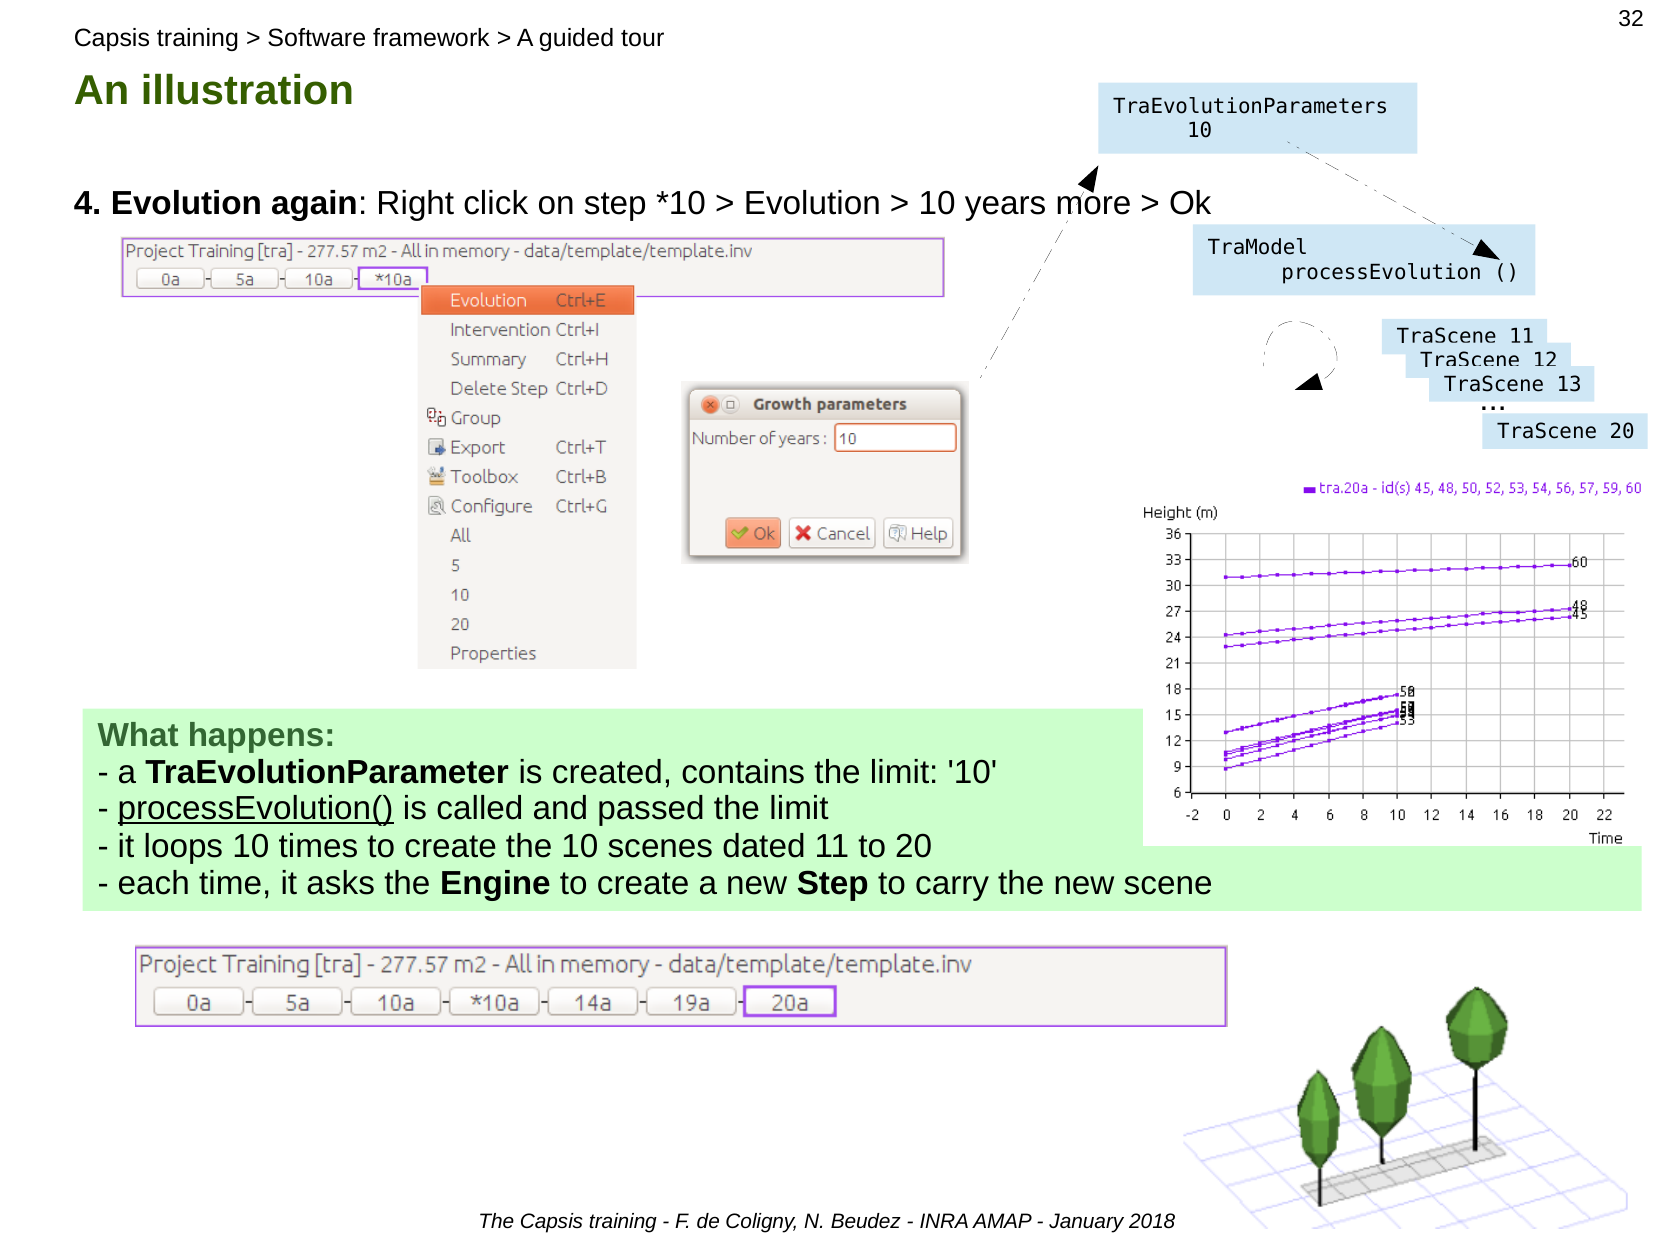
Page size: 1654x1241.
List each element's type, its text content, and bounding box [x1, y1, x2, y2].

text_box TraEvolutionParameters 10 [1098, 82, 1418, 154]
picture [1143, 472, 1642, 846]
picture [120, 236, 969, 669]
text_box TraScene 12 [1405, 342, 1571, 378]
text_box ... [1464, 372, 1536, 426]
text_box Capsis training > Software framework > A guided tour [59, 16, 1004, 59]
text_box TraScene 13 [1429, 366, 1595, 402]
text_box An illustration [59, 59, 1016, 121]
text_box What happens: - a TraEvolutionParameter is created, contains the limit: '10' - processEvolution() is called and passed the limit - it loops 10 times to create the 10 scenes dated 11 to 20 - each time, it asks the Engine to create a new Step to carry the new scene [82, 708, 1642, 911]
text_box 4. Evolution again: Right click on step *10 > Evolution > 10 years more > Ok [59, 177, 1359, 230]
text_box The Capsis training - F. de Coligny, N. Beudez - INRA AMAP - January 2018 [0, 1202, 1654, 1241]
text_box TraScene 11 [1381, 318, 1548, 355]
picture [135, 944, 1642, 1202]
text_box TraScene 20 [1482, 413, 1648, 449]
text_box TraModel processEvolution () [1192, 224, 1536, 296]
